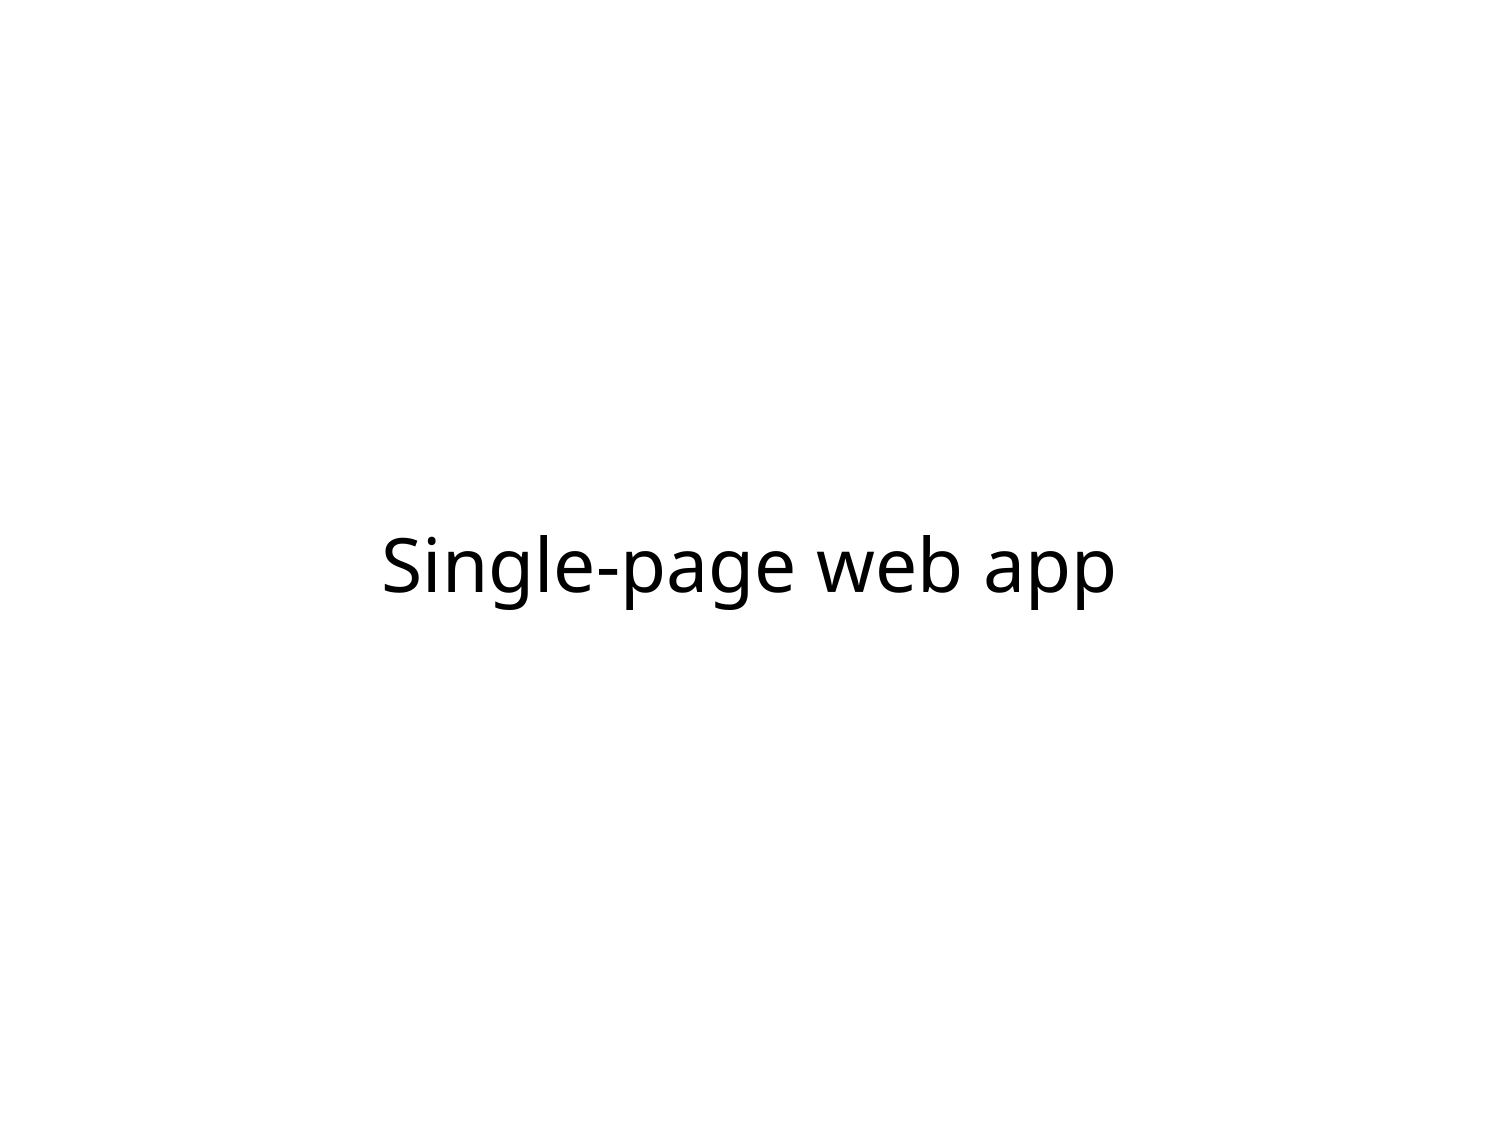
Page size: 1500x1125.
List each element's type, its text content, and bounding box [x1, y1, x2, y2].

title Single-page web app [51, 470, 1449, 655]
